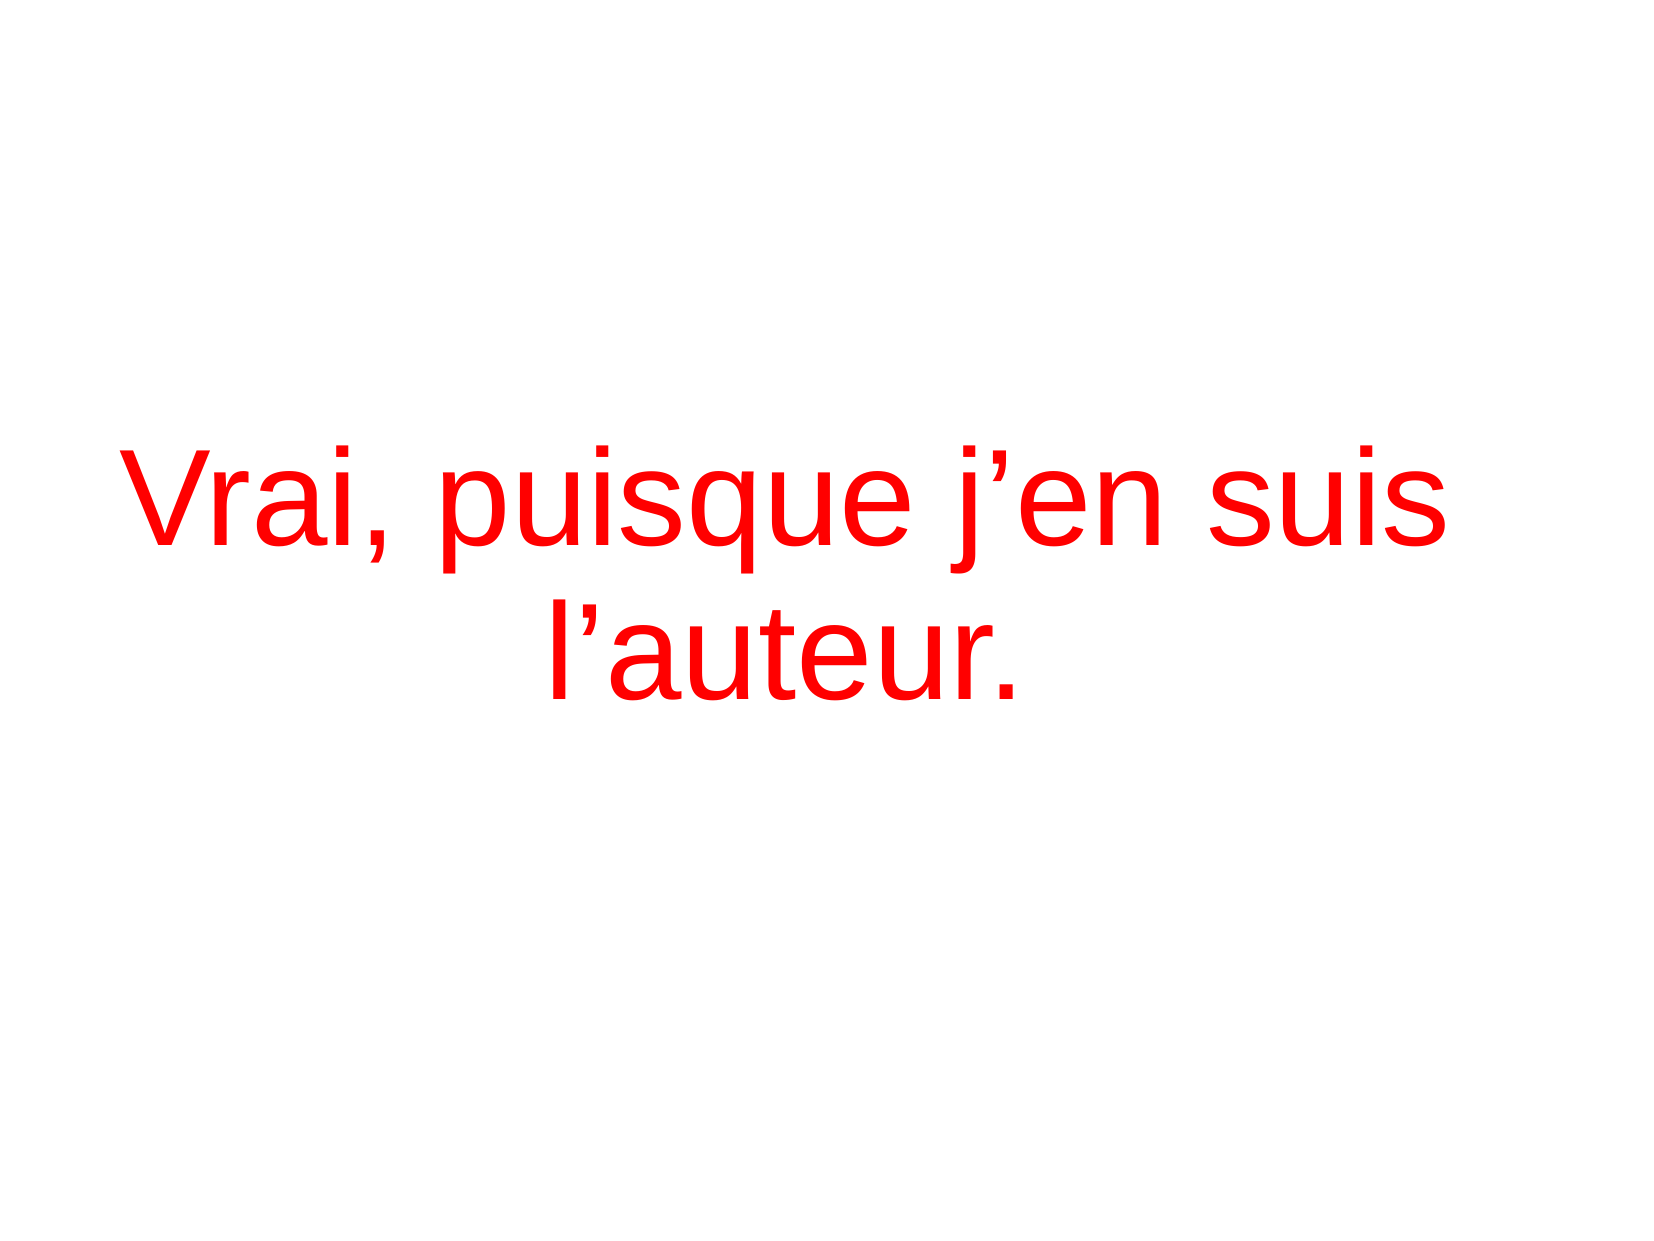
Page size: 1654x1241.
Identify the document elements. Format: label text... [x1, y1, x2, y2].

text_box Vrai, puisque j’en suis l’auteur. [70, 106, 1501, 1158]
